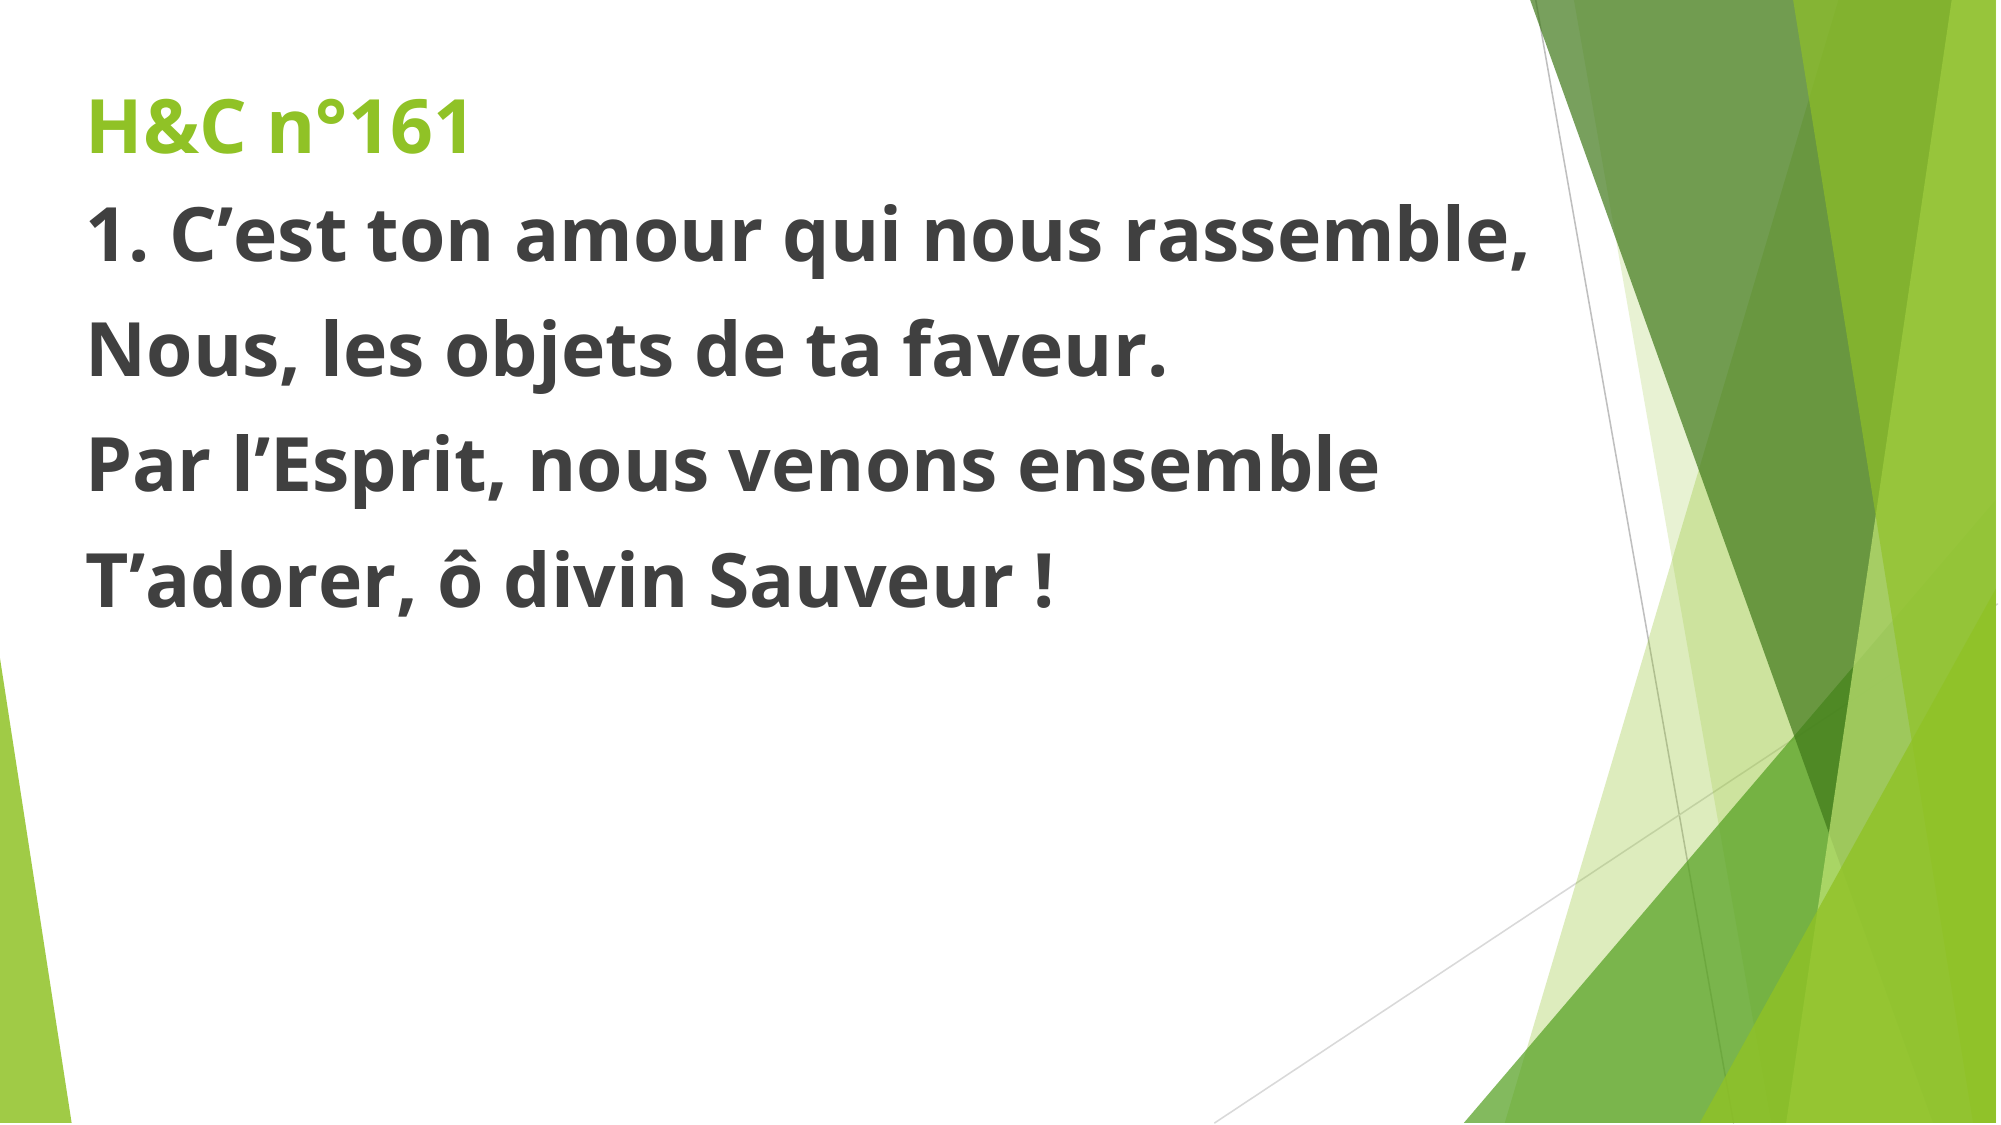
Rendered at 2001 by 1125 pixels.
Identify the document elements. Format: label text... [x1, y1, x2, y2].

text_box 1. C’est ton amour qui nous rassemble, Nous, les objets de ta faveur. Par l’Esprit, nous venons ensemble T’adorer, ô divin Sauveur ! [70, 165, 2001, 1037]
text_box H&C n°161 [70, 70, 1522, 165]
